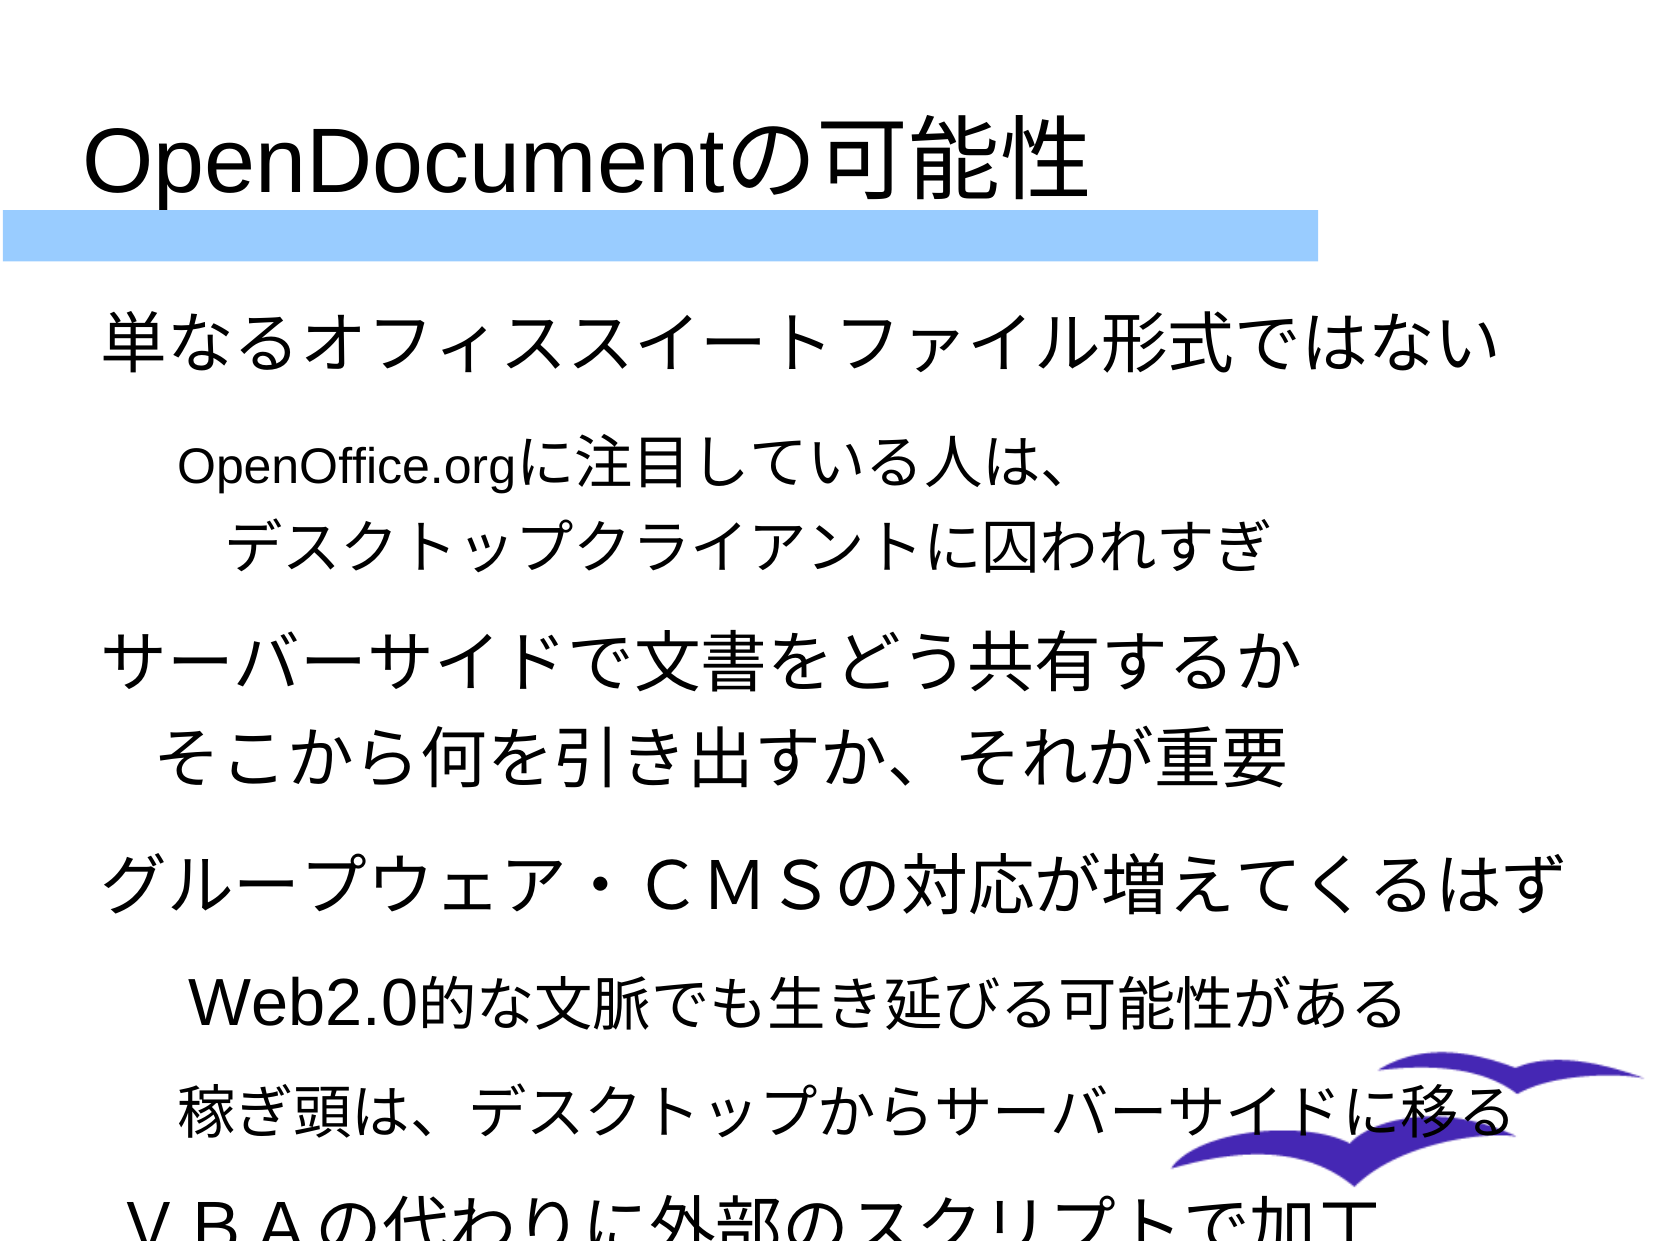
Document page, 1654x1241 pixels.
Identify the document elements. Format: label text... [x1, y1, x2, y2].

text_box [2, 210, 1319, 262]
picture [1436, 1115, 1450, 1124]
picture [1166, 1044, 1654, 1192]
title OpenDocumentの可能性 [82, 56, 1571, 250]
list 単なるオフィススイートファイル形式ではない OpenOffice.orgに注目している人は、 デスクトップクライアントに囚われすぎ サーバーサイドで文書をどう共有するか そこから何を引き出すか、それが重要 グループウェア・ＣＭＳの対応が増えてくるはず Web2.0的な文脈でも生き延びる可能性がある 稼ぎ頭は、デスクトップからサーバーサイドに移る ＶＢＡの代わりに外部のスクリプトで加工 [82, 290, 1571, 1109]
picture [1479, 1123, 1492, 1131]
